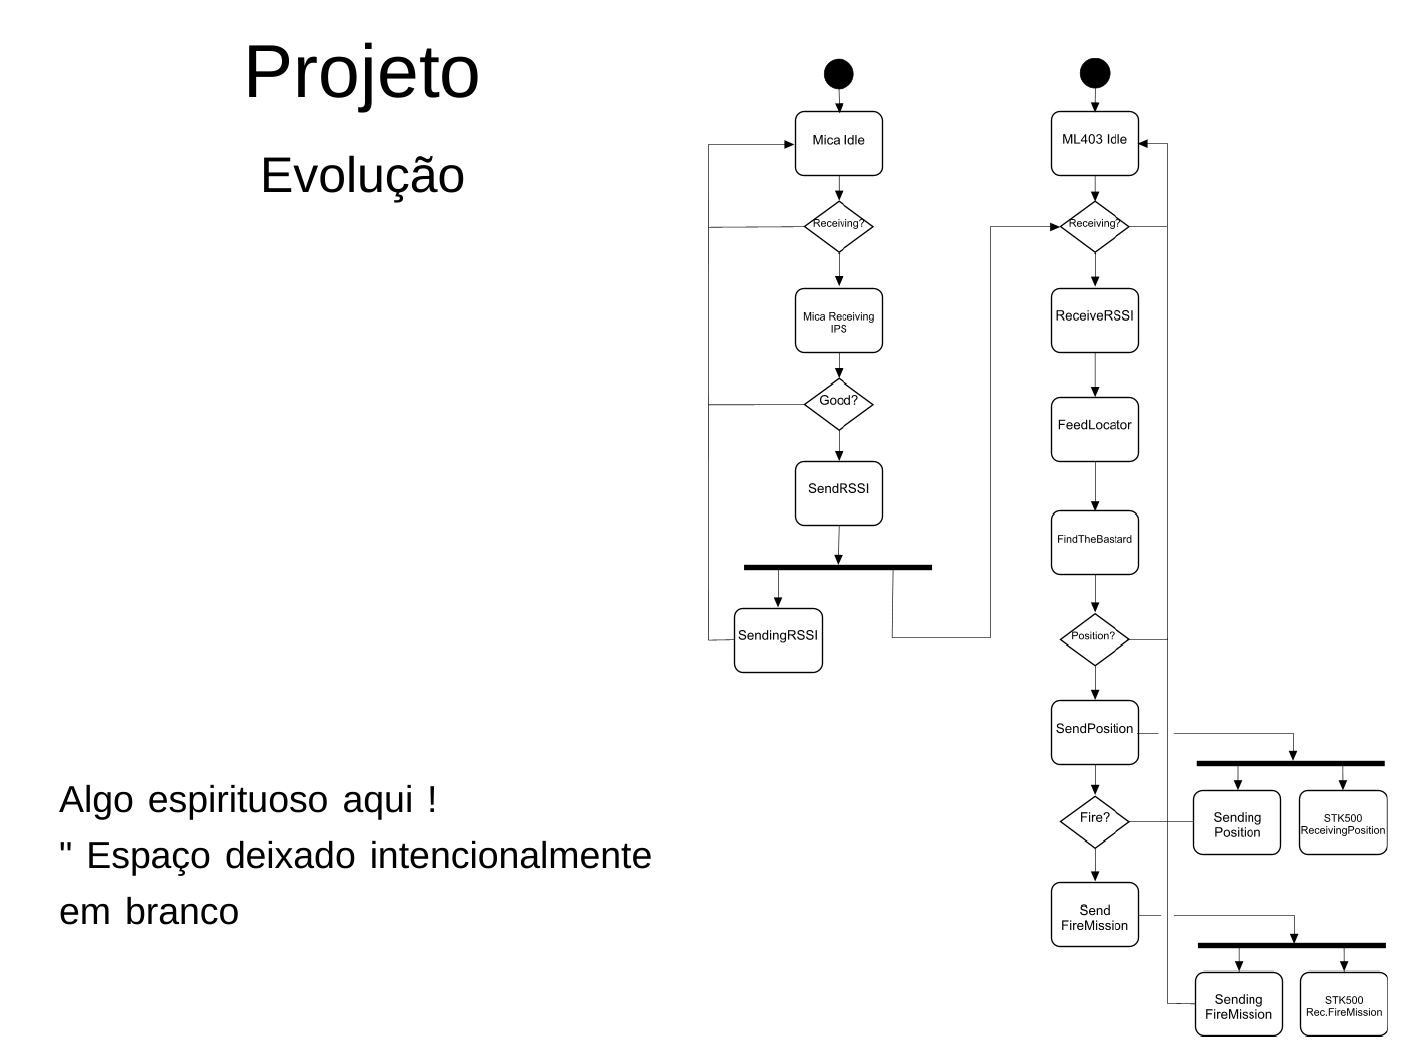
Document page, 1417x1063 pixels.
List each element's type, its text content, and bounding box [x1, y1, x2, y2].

text_box Projeto [59, 29, 680, 143]
text_box Evolução [59, 147, 680, 224]
picture [708, 58, 1388, 1037]
text_box Algo espirituoso aqui ! " Espaço deixado intencionalmente em branco [59, 767, 680, 1063]
